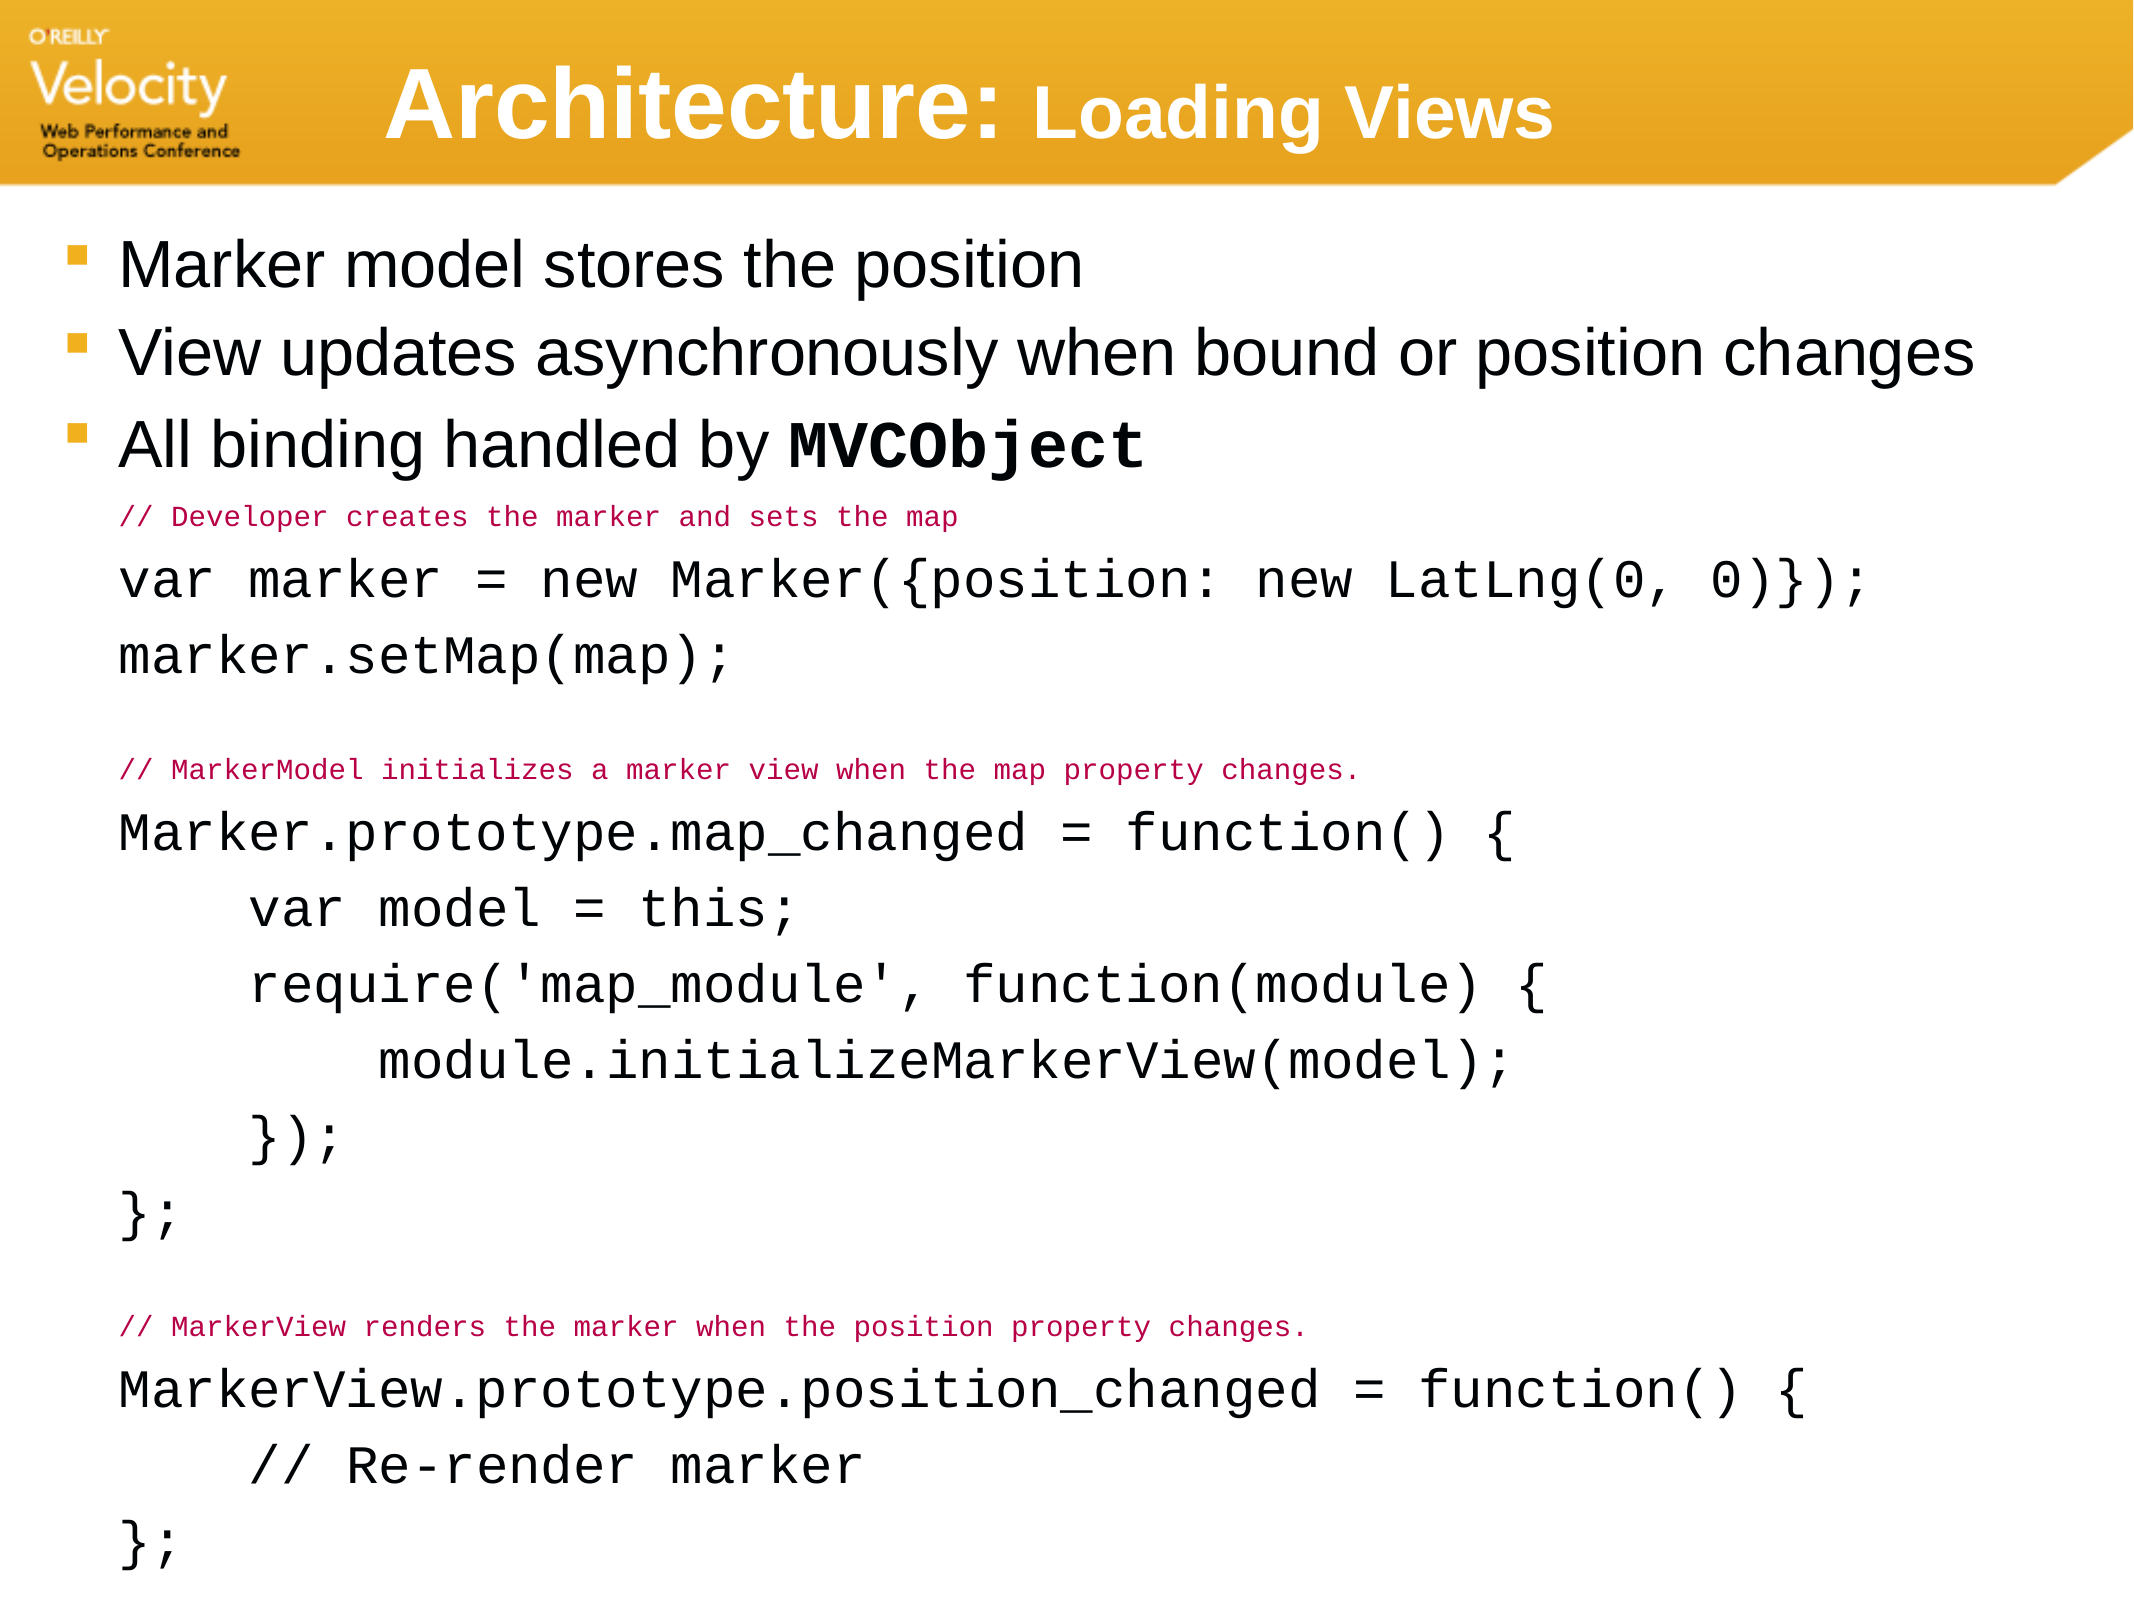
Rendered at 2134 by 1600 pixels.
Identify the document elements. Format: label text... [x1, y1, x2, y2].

picture [0, 0, 2134, 1600]
title Architecture: Loading Views [375, 17, 2026, 191]
list Marker model stores the position View updates asynchronously when bound or position changes All binding handled by MVCObject // Developer creates the marker and sets the map var marker = new Marker({position: new LatLng(0, 0)}); marker.setMap(map); // MarkerModel initializes a marker view when the map property changes. Marker.prototype.map_changed = function() { var model = this; require('map_module', function(module) { module.initializeMarkerView(model); }); }; // MarkerView renders the marker when the position property changes. MarkerView.prototype.position_changed = function() { // Re-render marker }; [47, 224, 2100, 1552]
